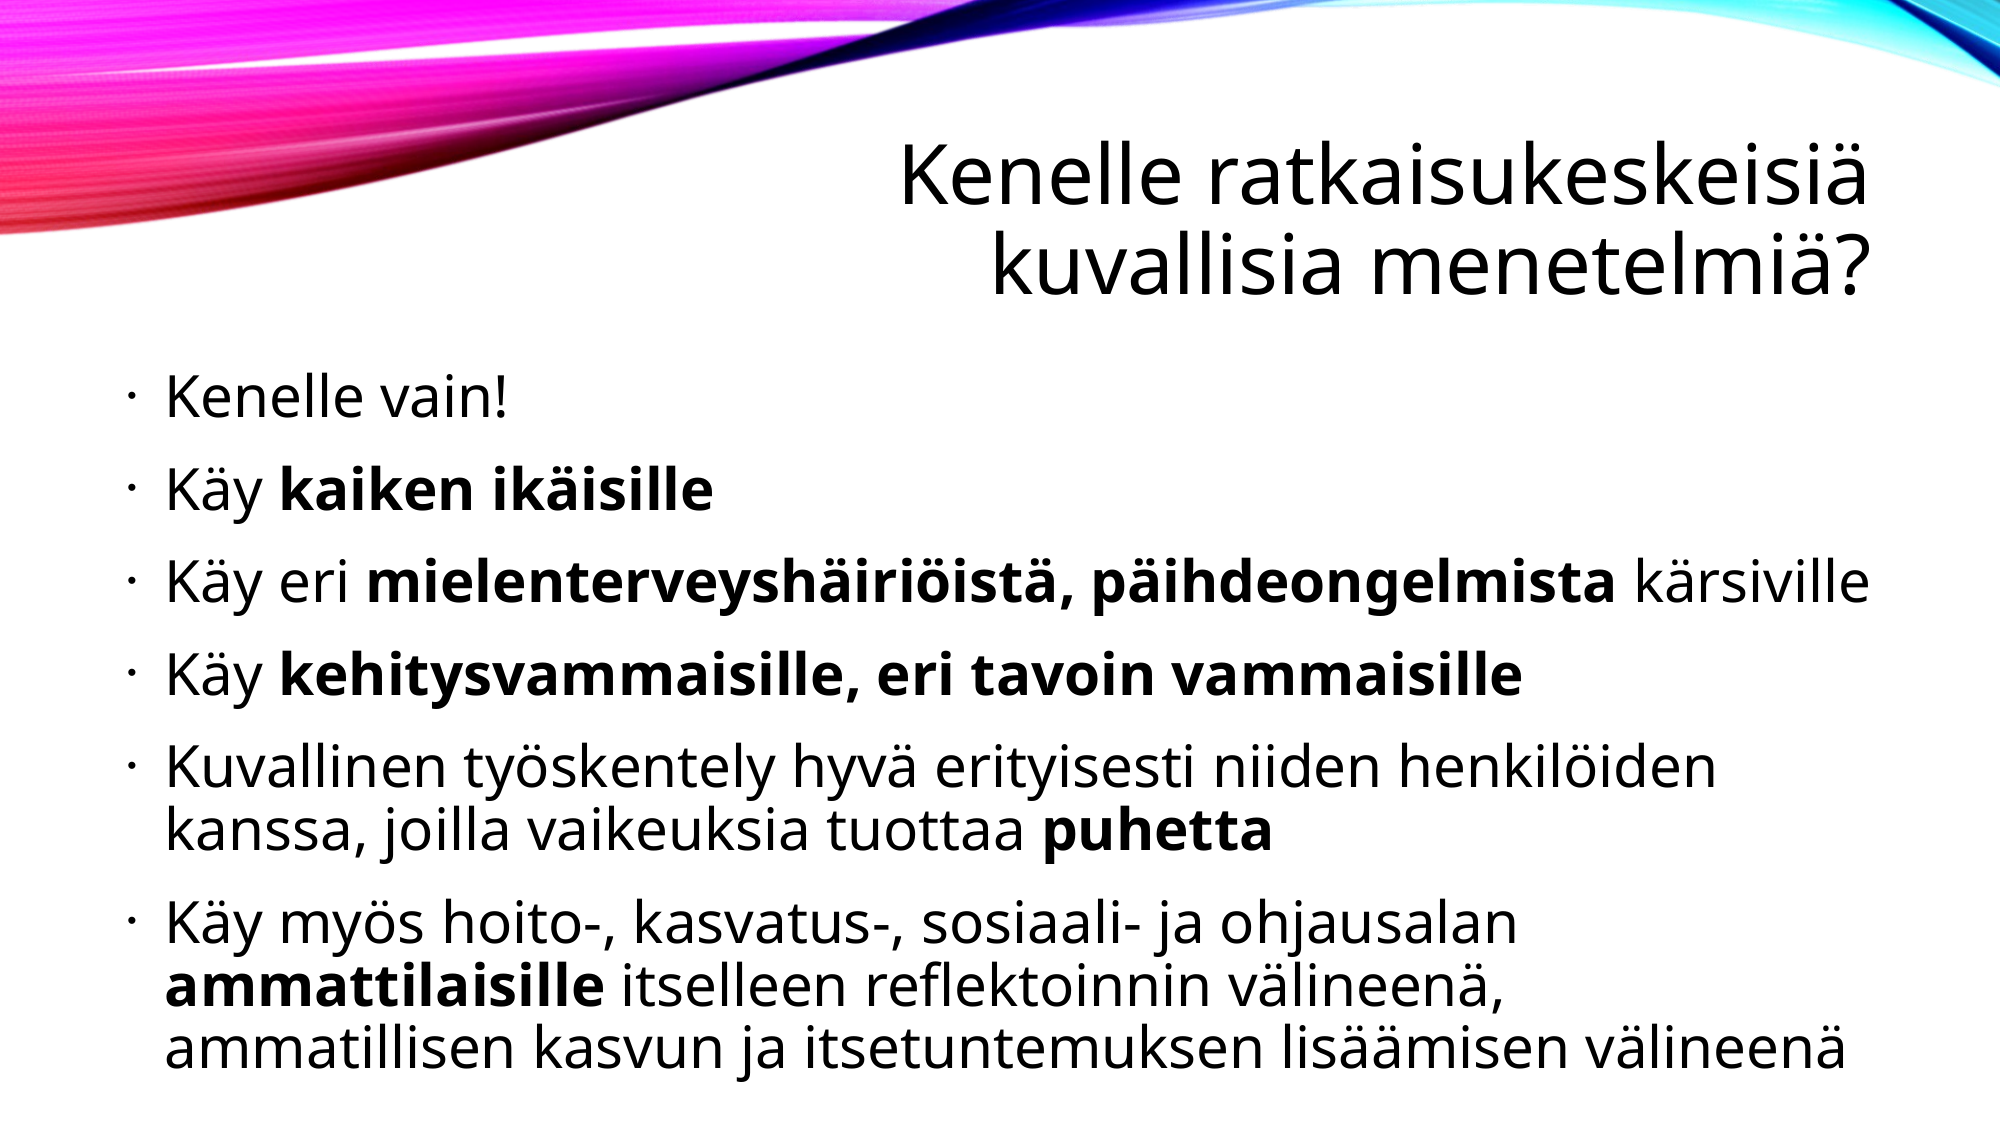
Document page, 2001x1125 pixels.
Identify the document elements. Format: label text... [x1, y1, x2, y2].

picture [0, 0, 2000, 237]
list Kenelle vain! Käy kaiken ikäisille Käy eri mielenterveyshäiriöistä, päihdeongelmista kärsiville Käy kehitysvammaisille, eri tavoin vammaisille Kuvallinen työskentely hyvä erityisesti niiden henkilöiden kanssa, joilla vaikeuksia tuottaa puhetta Käy myös hoito-, kasvatus-, sosiaali- ja ohjausalan ammattilaisille itselleen reflektoinnin välineenä, ammatillisen kasvun ja itsetuntemuksen lisäämisen välineenä [112, 360, 1888, 1021]
title Kenelle ratkaisukeskeisiä kuvallisia menetelmiä? [474, 125, 1888, 338]
